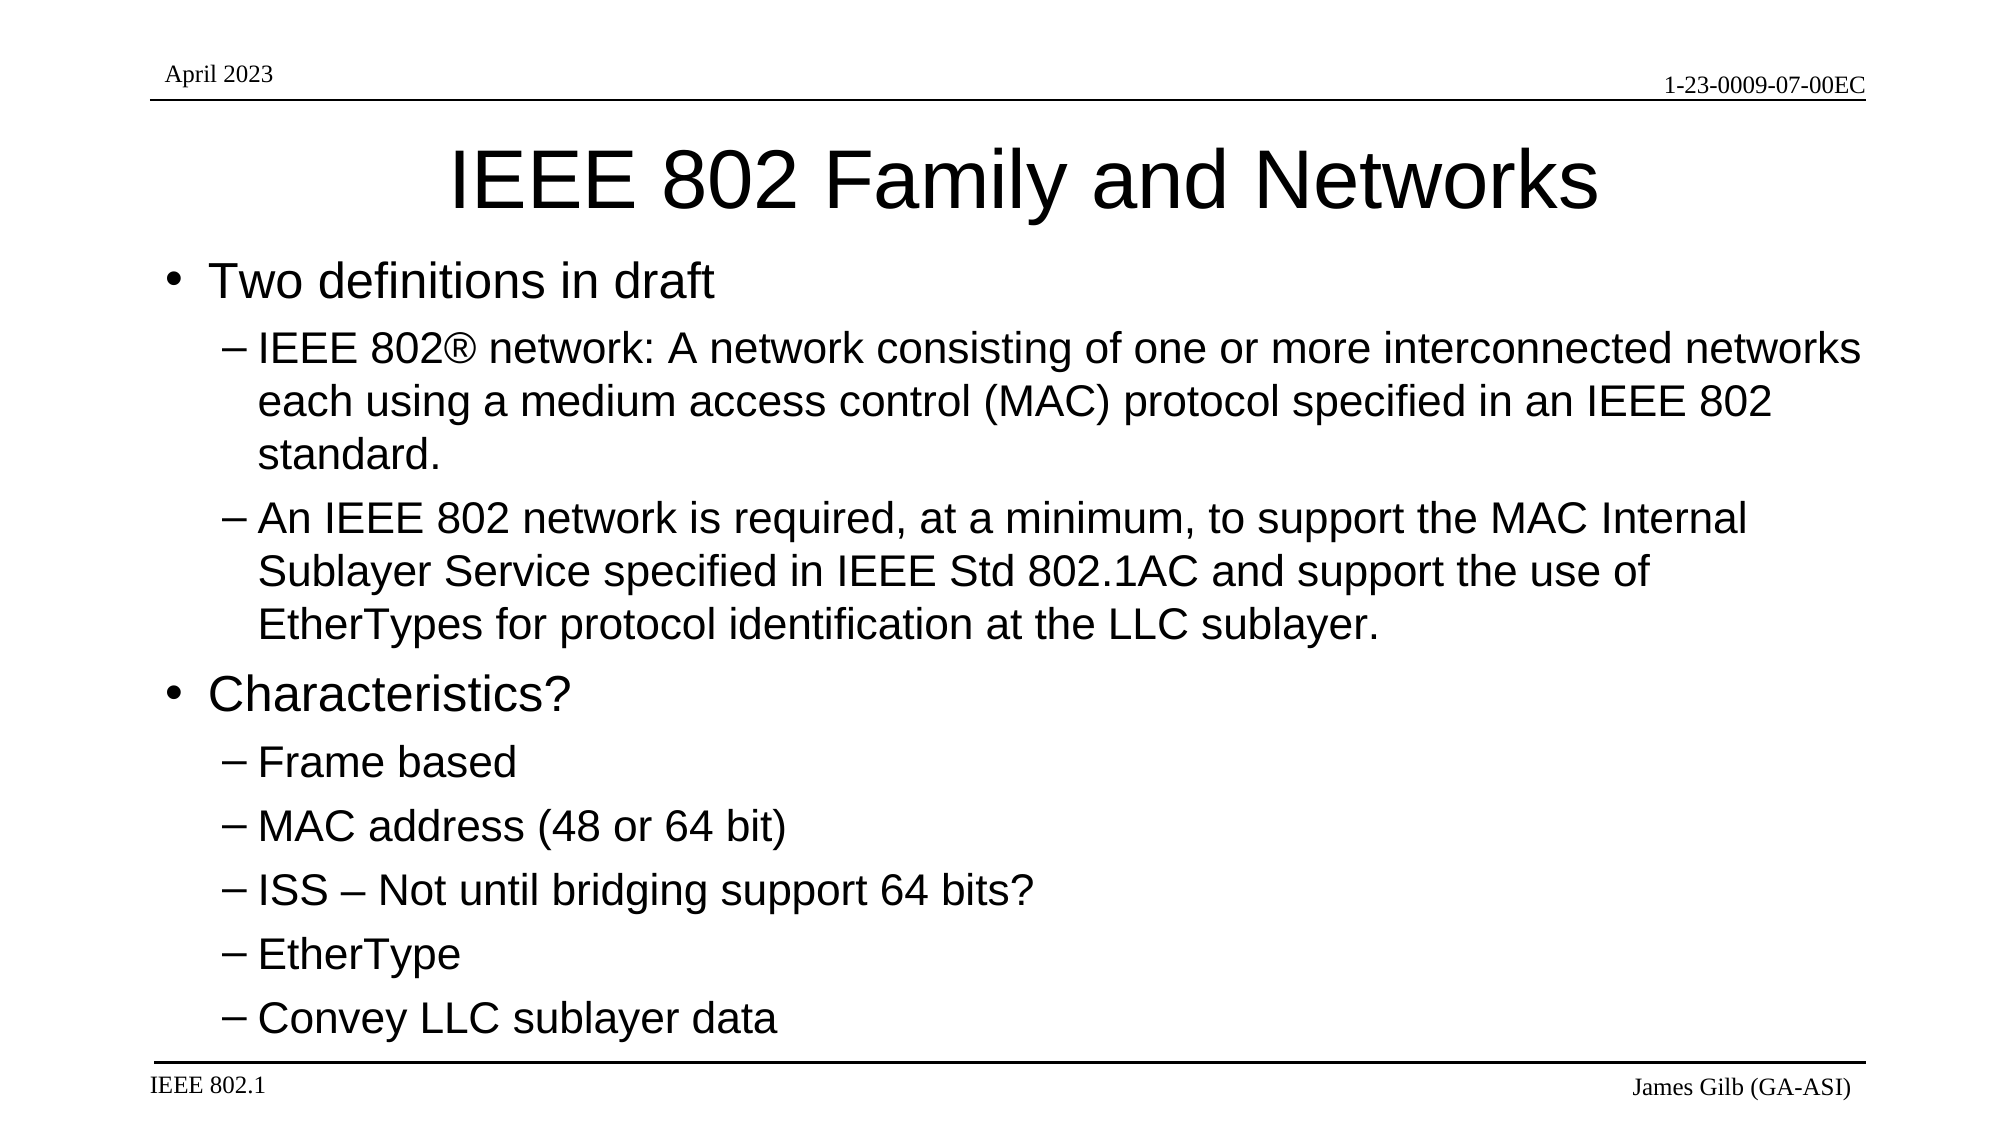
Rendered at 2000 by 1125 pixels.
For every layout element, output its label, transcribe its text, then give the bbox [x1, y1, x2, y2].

title IEEE 802 Family and Networks [149, 112, 1900, 238]
list Two definitions in draft IEEE 802® network: A network consisting of one or more interconnected networks each using a medium access control (MAC) protocol specified in an IEEE 802 standard. An IEEE 802 network is required, at a minimum, to support the MAC Internal Sublayer Service specified in IEEE Std 802.1AC and support the use of EtherTypes for protocol identification at the LLC sublayer. Characteristics? Frame based MAC address (48 or 64 bit) ISS – Not until bridging support 64 bits? EtherType Convey LLC sublayer data [150, 239, 1900, 1051]
